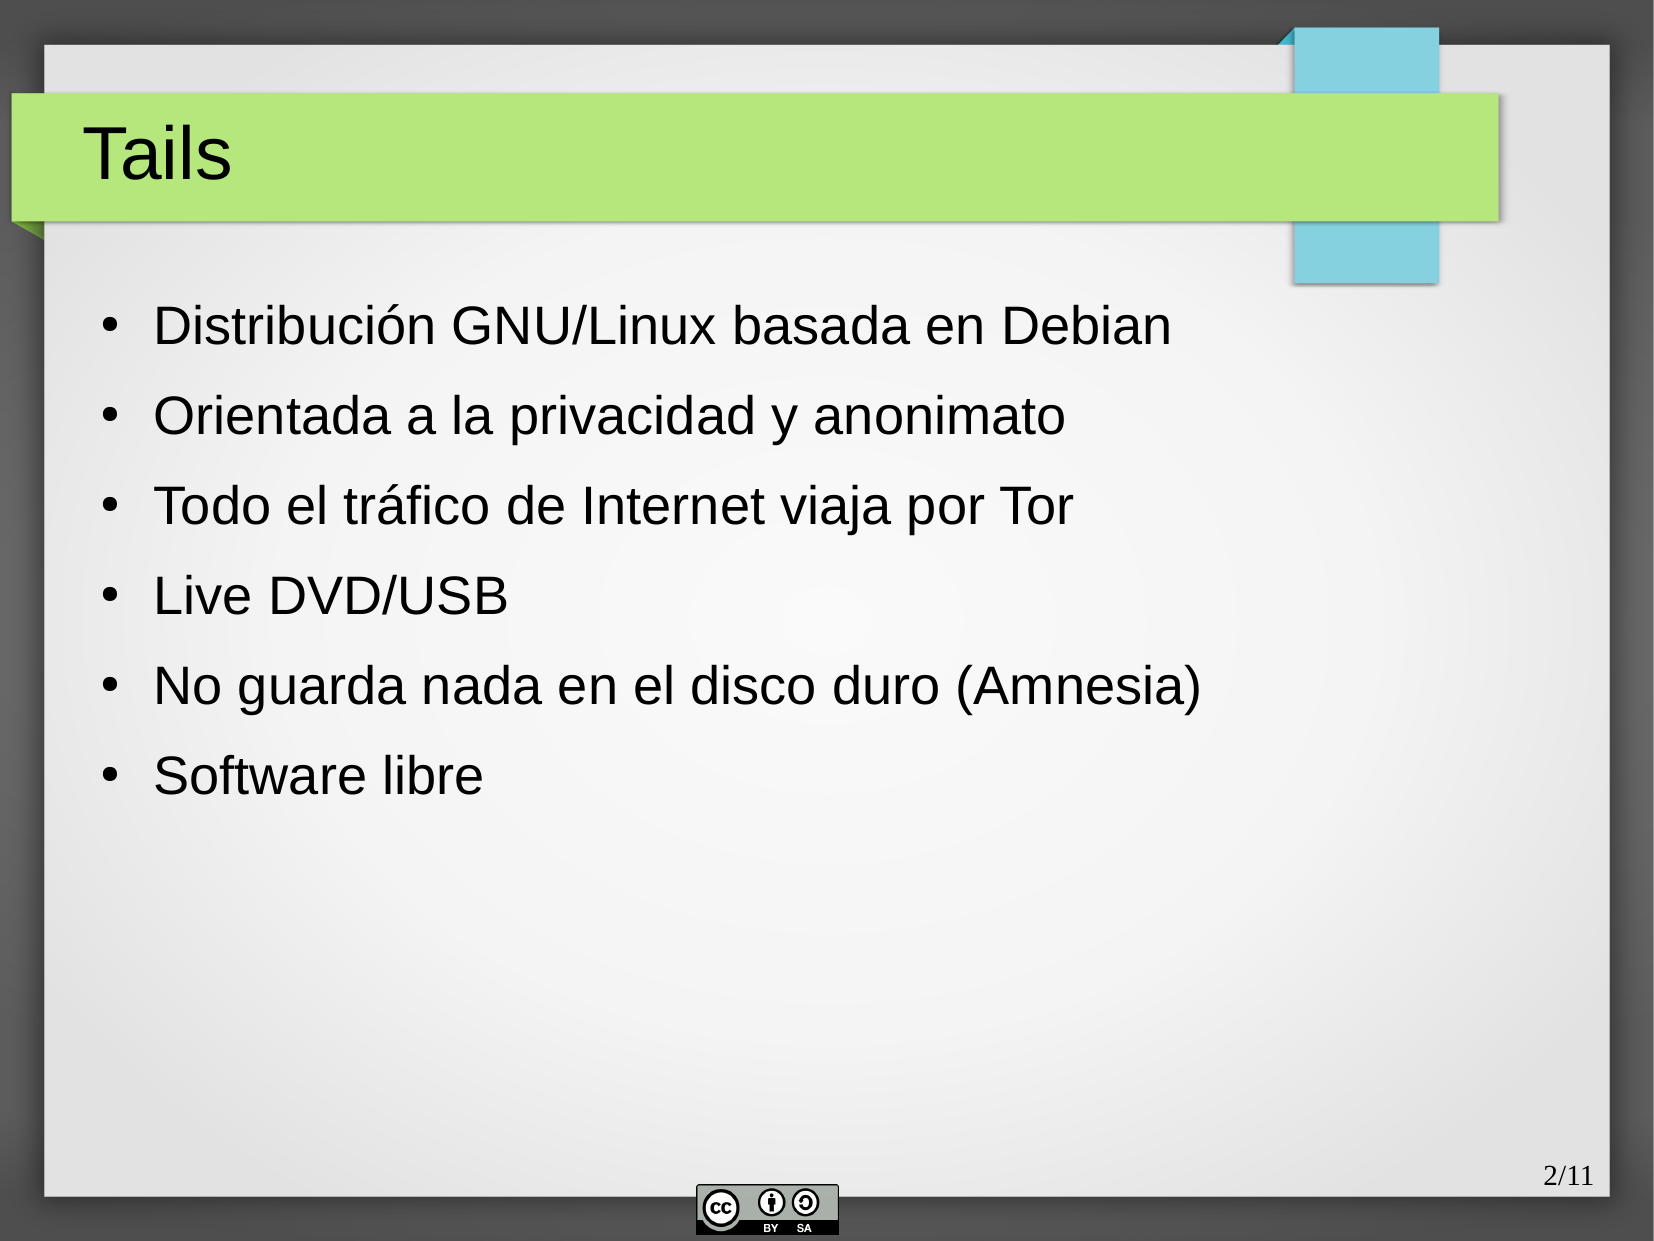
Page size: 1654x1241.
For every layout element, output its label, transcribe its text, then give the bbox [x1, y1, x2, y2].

list Distribución GNU/Linux basada en Debian Orientada a la privacidad y anonimato Todo el tráfico de Internet viaja por Tor Live DVD/USB No guarda nada en el disco duro (Amnesia) Software libre [82, 295, 1571, 1015]
picture [0, 0, 1654, 1241]
title Tails [82, 94, 1264, 213]
